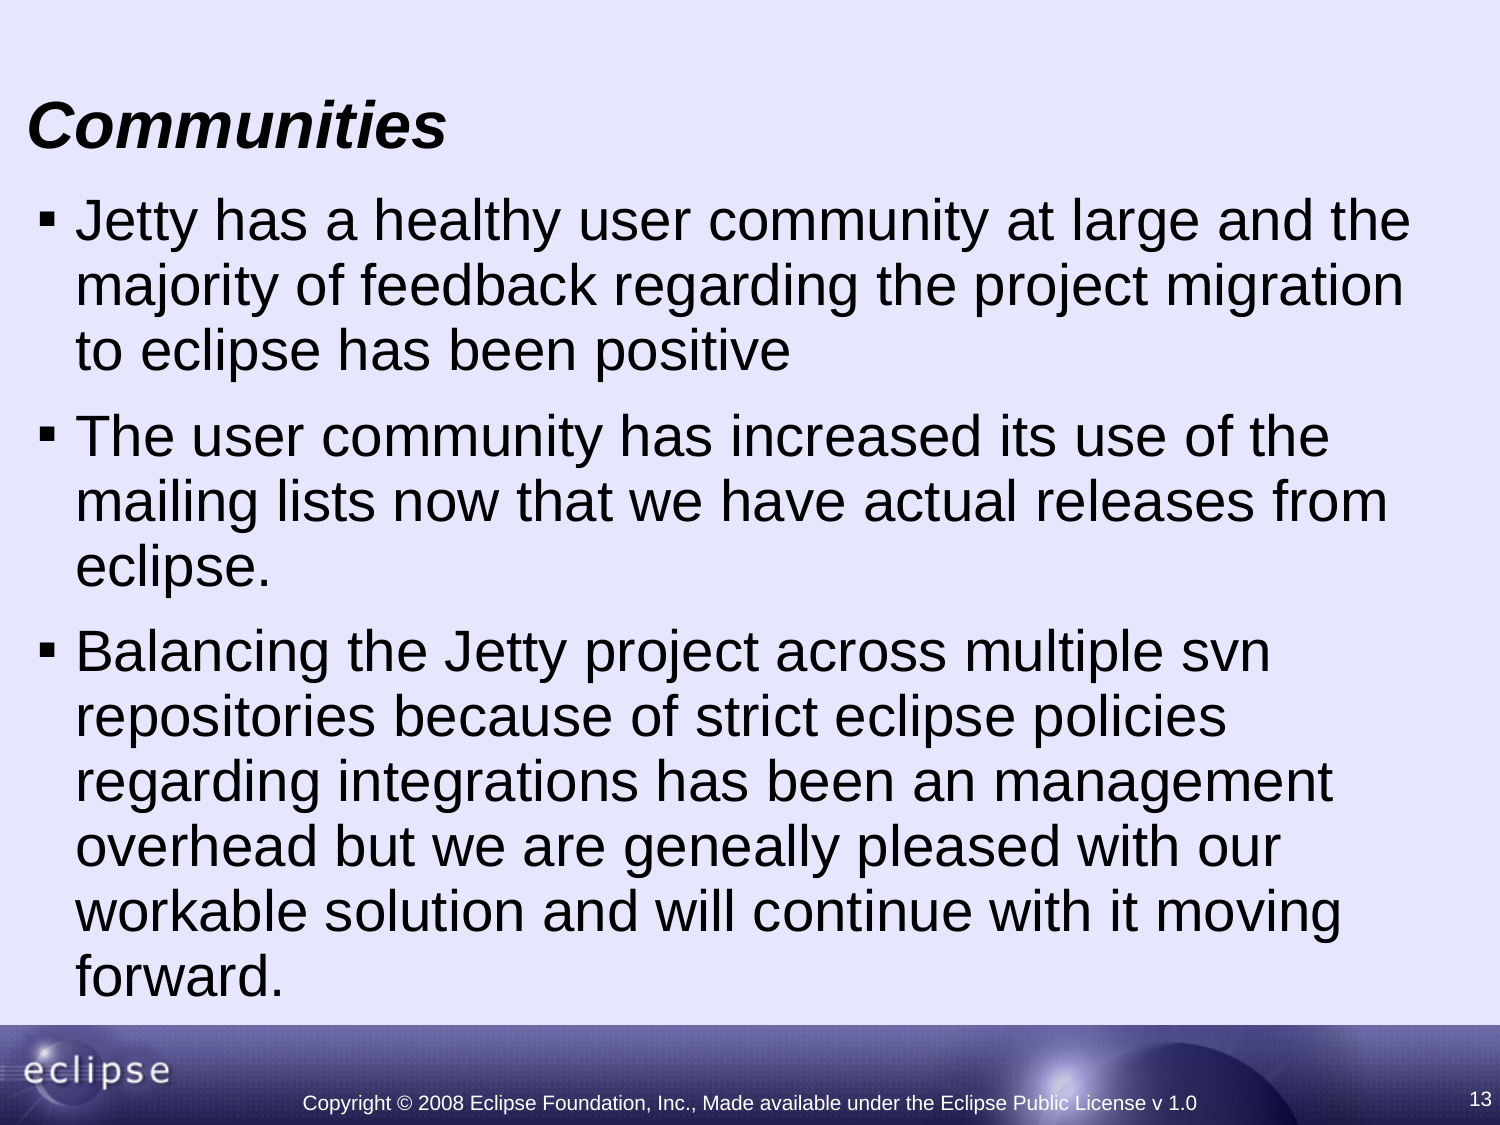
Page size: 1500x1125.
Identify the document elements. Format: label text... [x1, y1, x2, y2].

picture [0, 1025, 1500, 1125]
title Communities [26, 84, 1474, 172]
list Jetty has a healthy user community at large and the majority of feedback regarding the project migration to eclipse has been positive The user community has increased its use of the mailing lists now that we have actual releases from eclipse. Balancing the Jetty project across multiple svn repositories because of strict eclipse policies regarding integrations has been an management overhead but we are geneally pleased with our workable solution and will continue with it moving forward. [37, 187, 1463, 1021]
